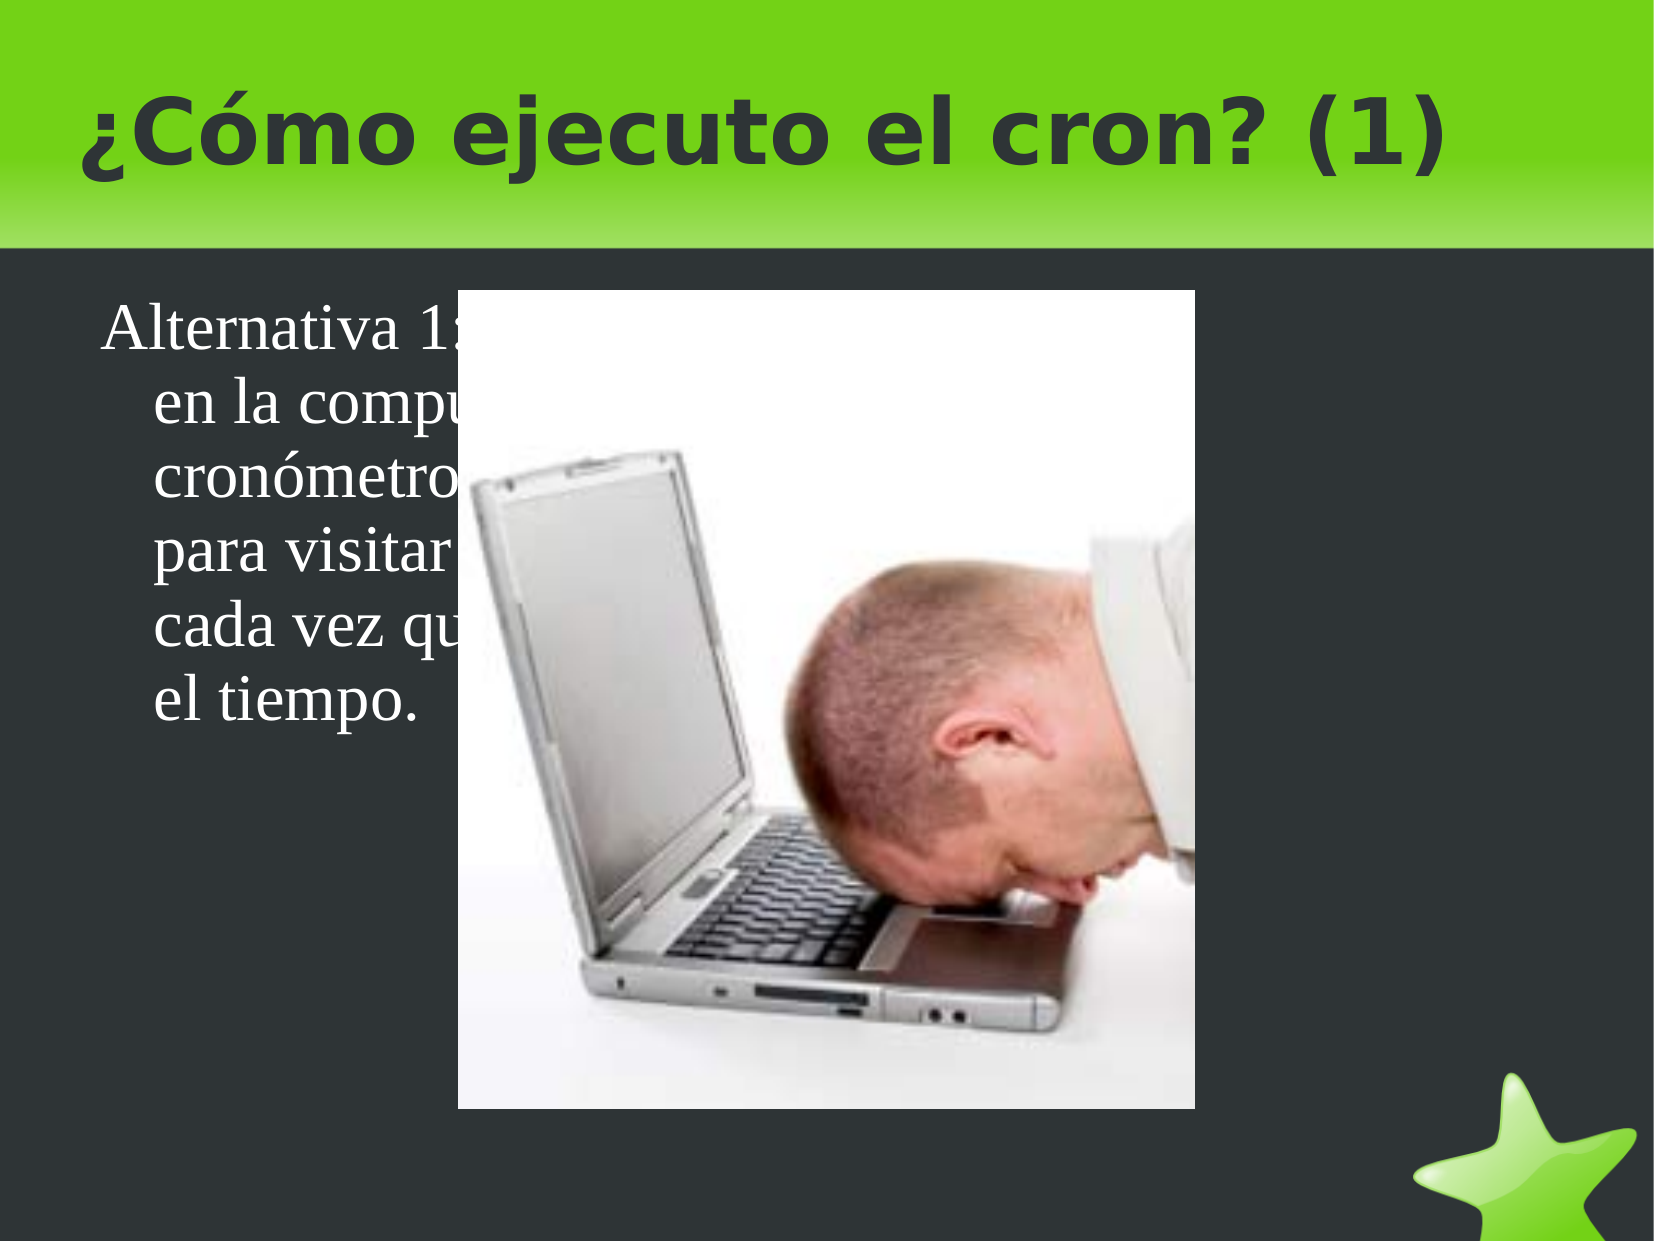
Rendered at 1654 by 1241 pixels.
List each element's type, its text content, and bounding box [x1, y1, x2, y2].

title ¿Cómo ejecuto el cron? (1) [76, 29, 1565, 237]
list Alternativa 1: Me siento en la computadora, cronómetro en mano, para visitar la página cada vez que se cumpla el tiempo. [82, 290, 458, 1109]
picture [0, 0, 1654, 1241]
